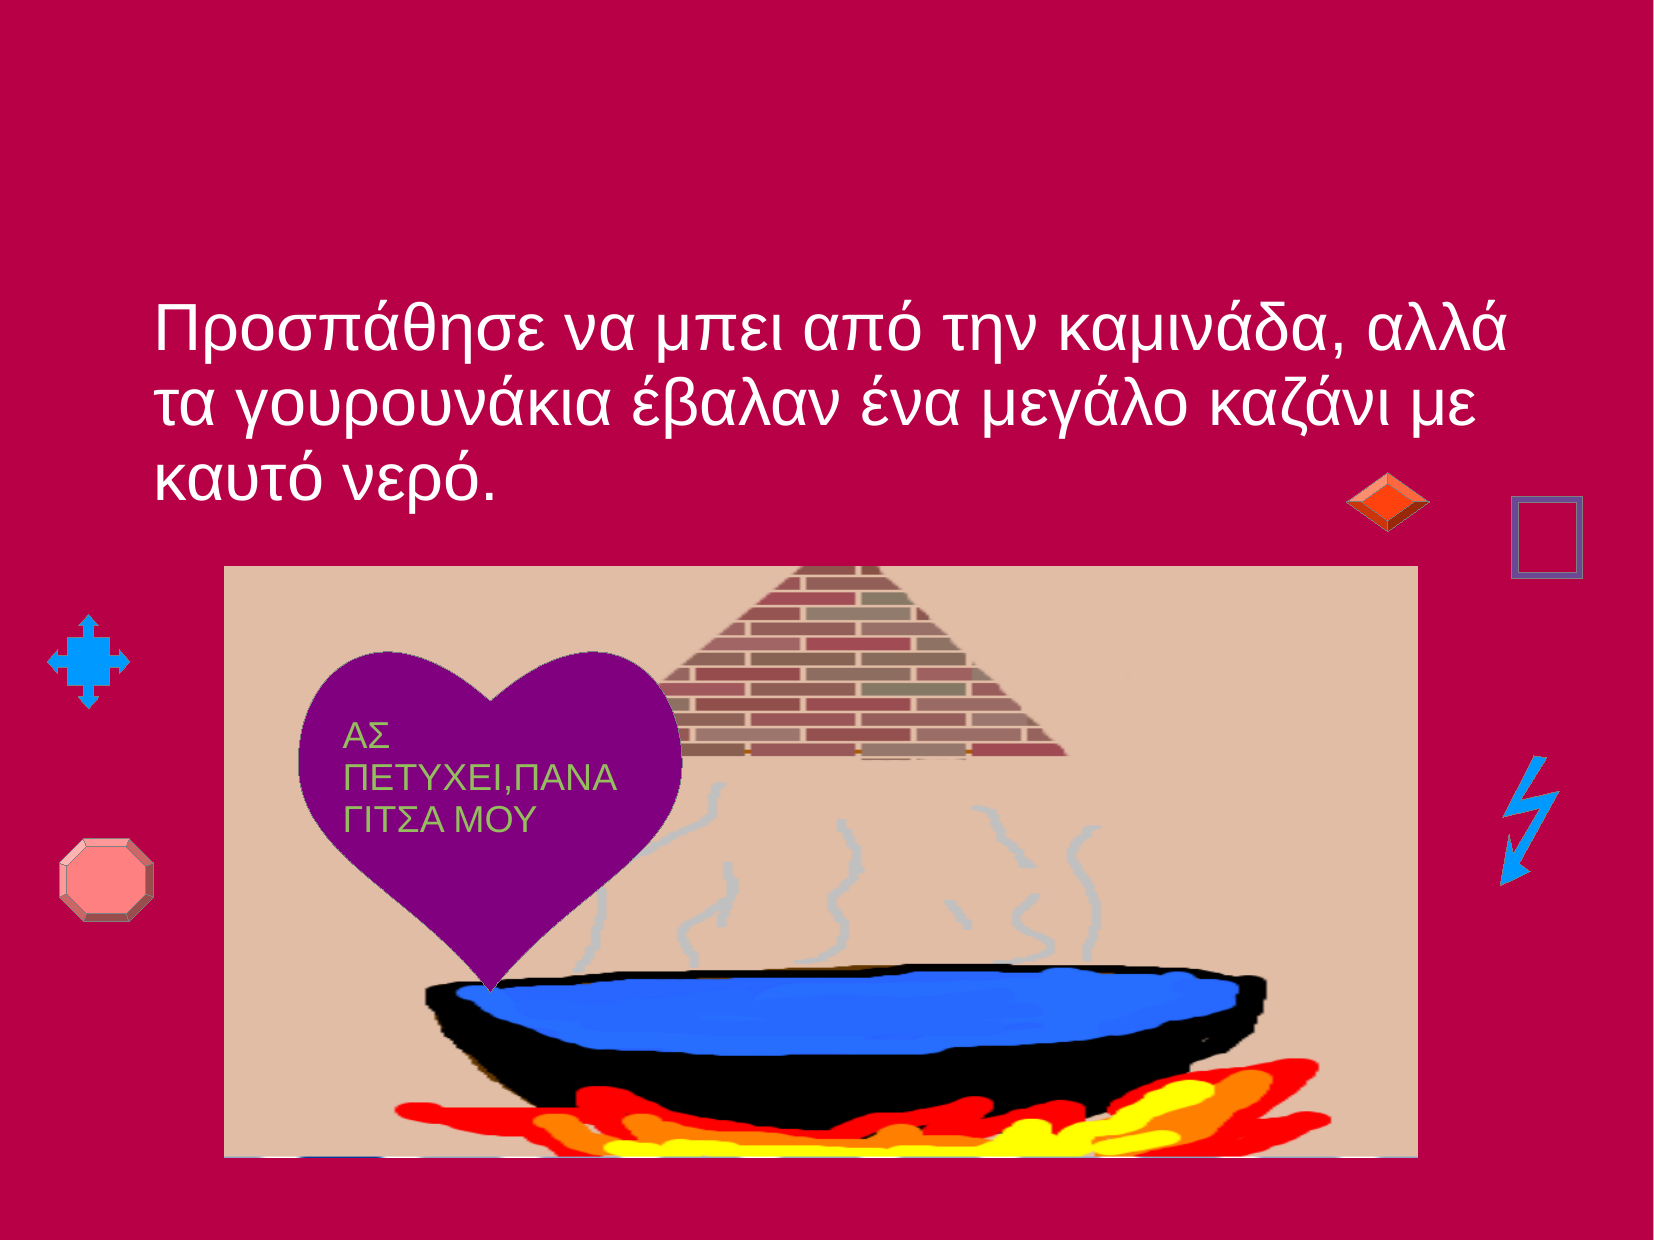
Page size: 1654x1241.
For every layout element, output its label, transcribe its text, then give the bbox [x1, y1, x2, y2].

text_box ΑΣ ΠΕΤΥΧΕΙ,ΠΑΝΑΓΙΤΣΑ ΜΟΥ [298, 651, 683, 993]
picture [224, 566, 1418, 1158]
text_box [1511, 496, 1583, 579]
text_box [60, 839, 154, 922]
text_box [47, 614, 130, 709]
list Προσπάθησε να μπει από την καμινάδα, αλλά τα γουρουνάκια έβαλαν ένα μεγάλο καζάνι με καυτό νερό. [82, 290, 1538, 1010]
text_box [1346, 484, 1430, 532]
text_box [1500, 755, 1560, 886]
